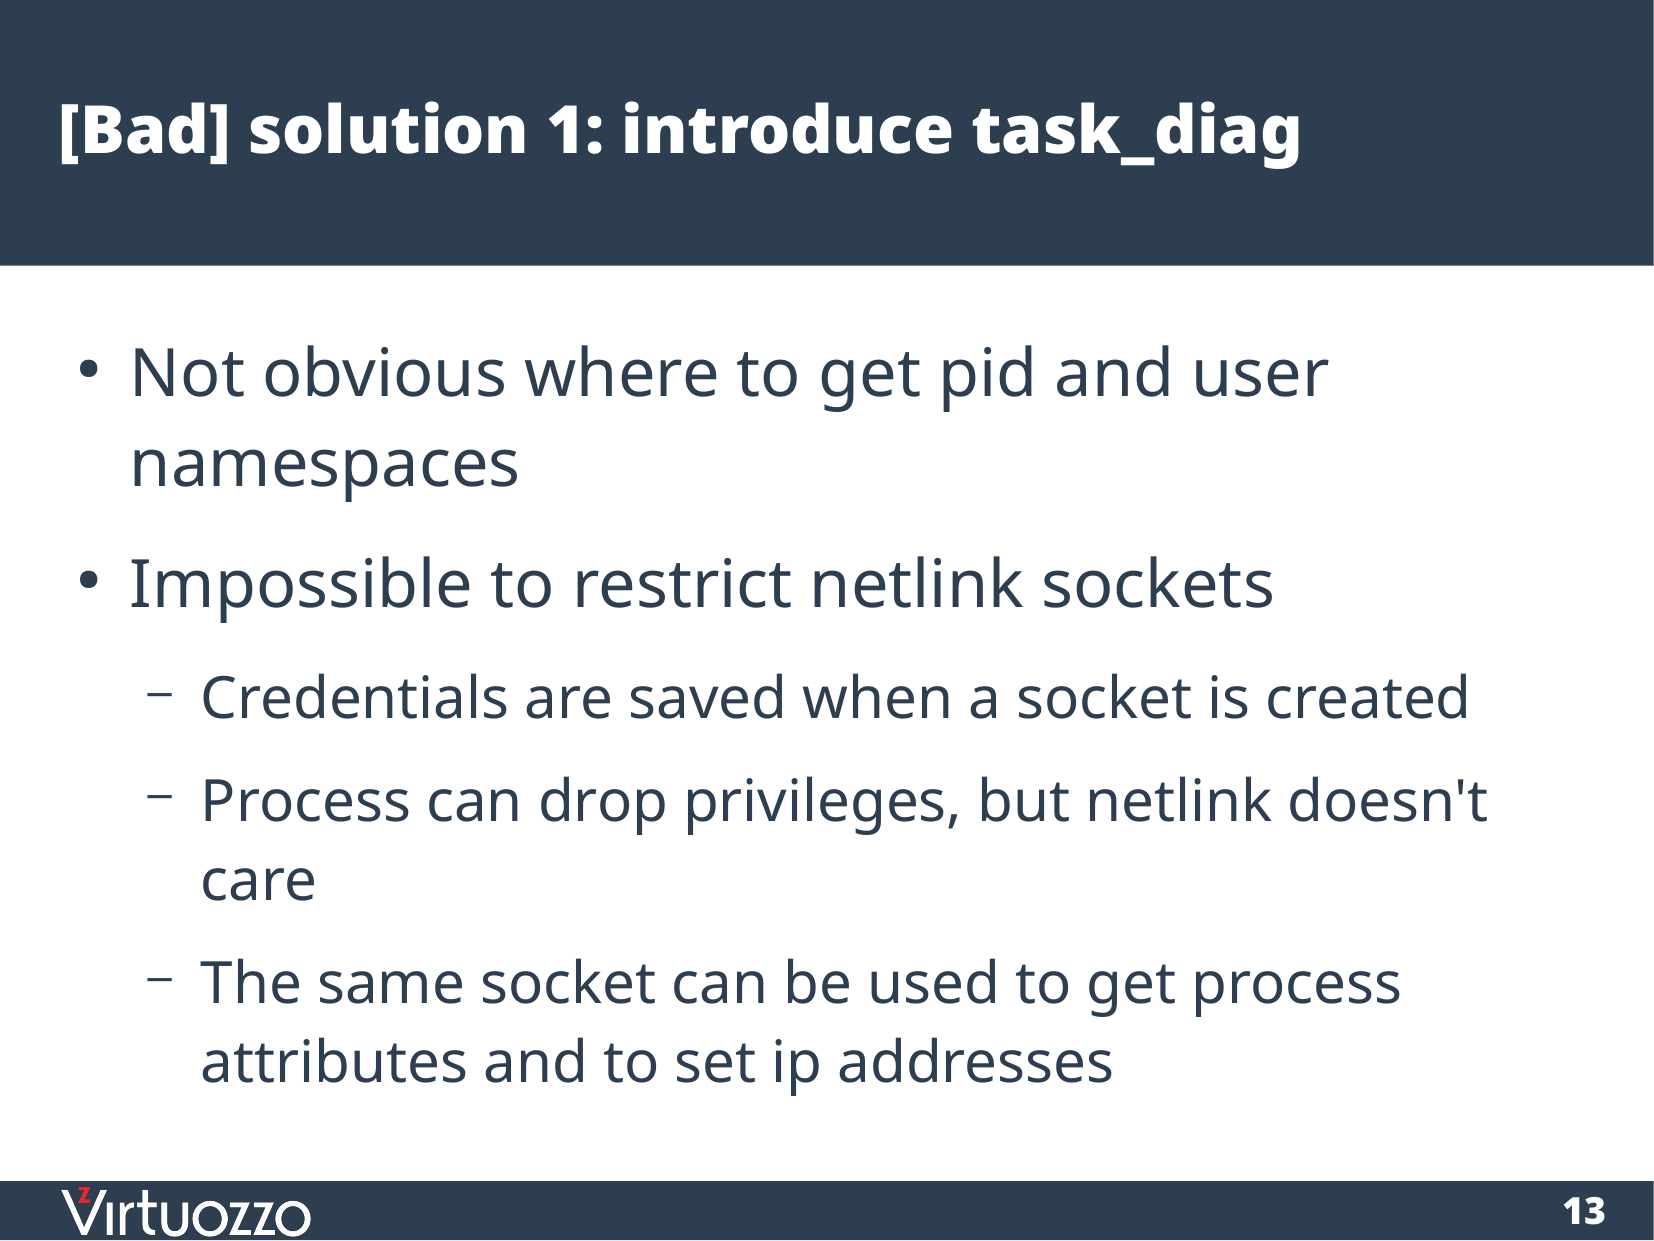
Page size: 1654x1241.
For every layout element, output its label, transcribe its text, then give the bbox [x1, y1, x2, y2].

picture [47, 1171, 325, 1241]
title [Bad] solution 1: introduce task_diag [59, 49, 1595, 207]
list Not obvious where to get pid and user namespaces Impossible to restrict netlink sockets Credentials are saved when a socket is created Process can drop privileges, but netlink doesn't care The same socket can be used to get process attributes and to set ip addresses [59, 324, 1595, 1152]
